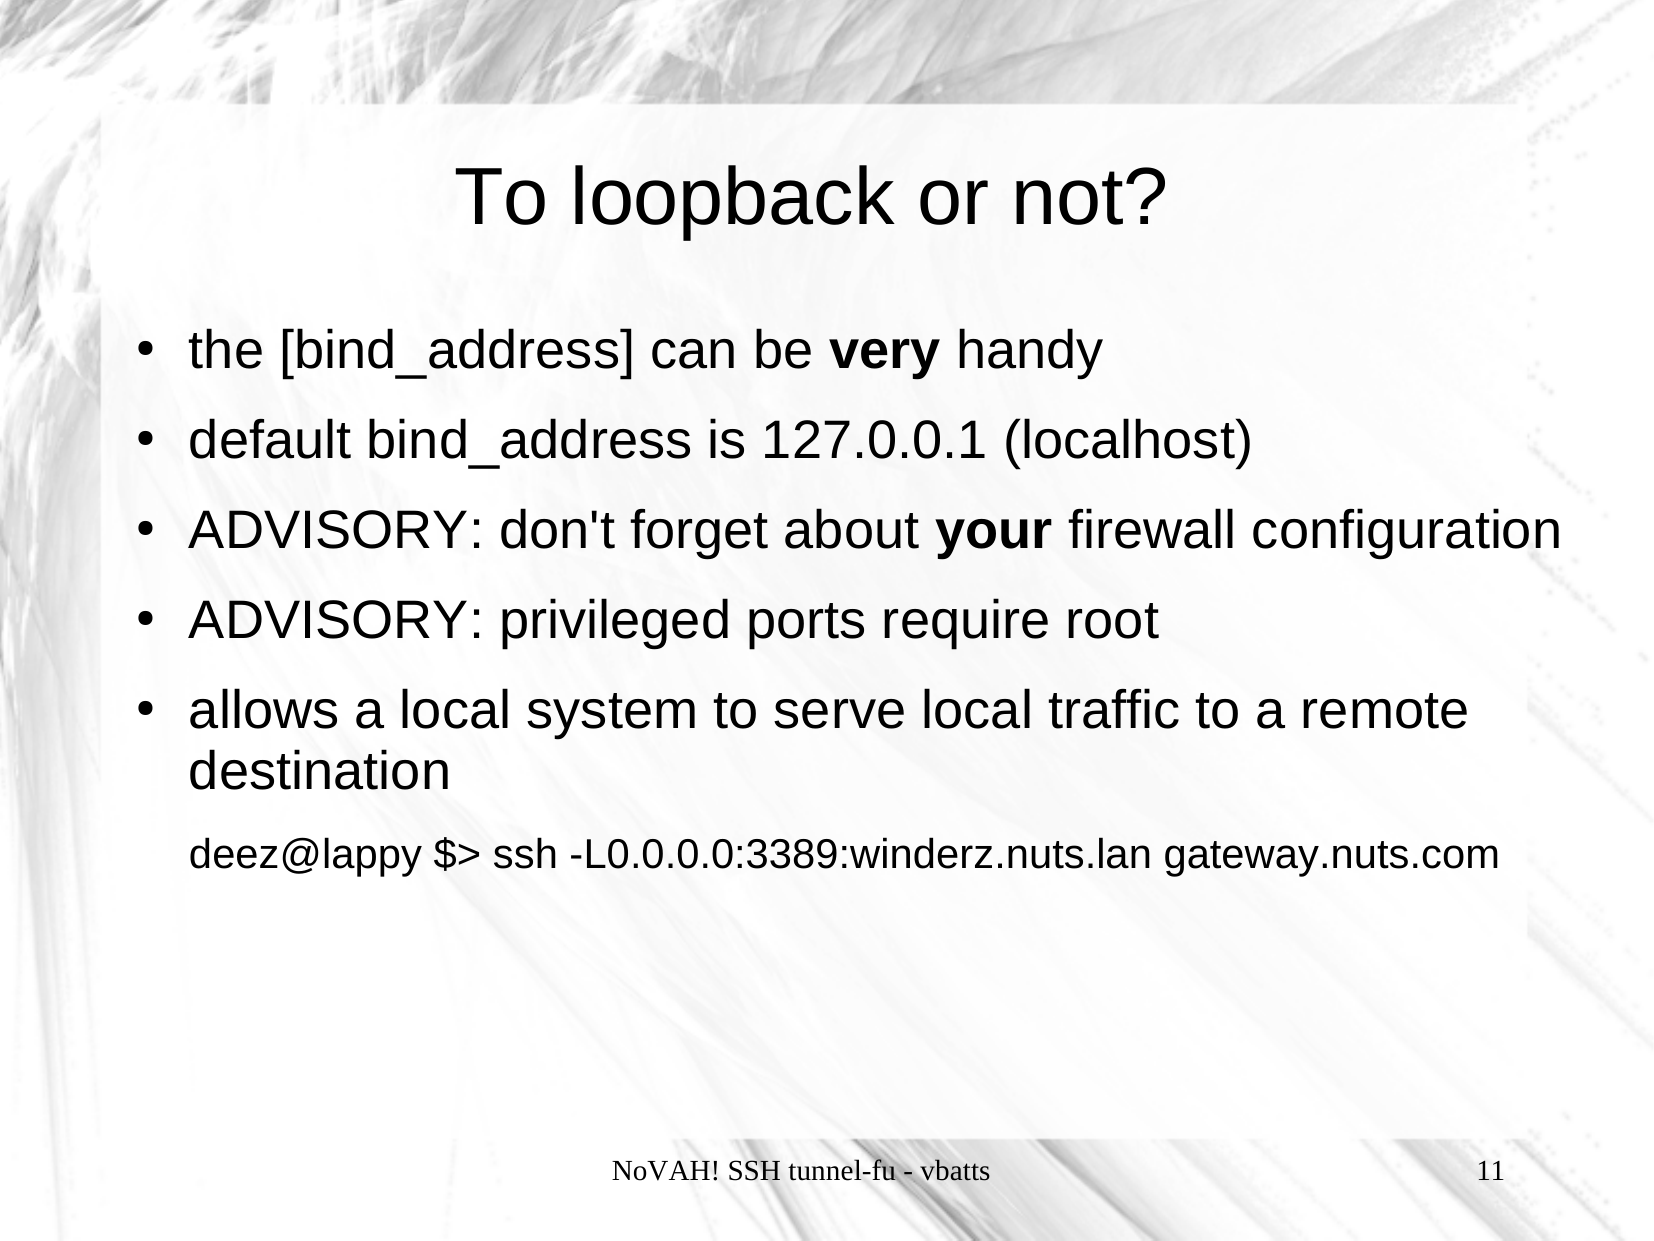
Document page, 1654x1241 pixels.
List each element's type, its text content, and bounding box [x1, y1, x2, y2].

title To loopback or not? [118, 112, 1506, 281]
list the [bind_address] can be very handy default bind_address is 127.0.0.1 (localhost) ADVISORY: don't forget about your firewall configuration ADVISORY: privileged ports require root allows a local system to serve local traffic to a remote destination deez@lappy $> ssh -L0.0.0.0:3389:winderz.nuts.lan gateway.nuts.com [118, 319, 1571, 1139]
picture [0, 0, 1654, 1241]
